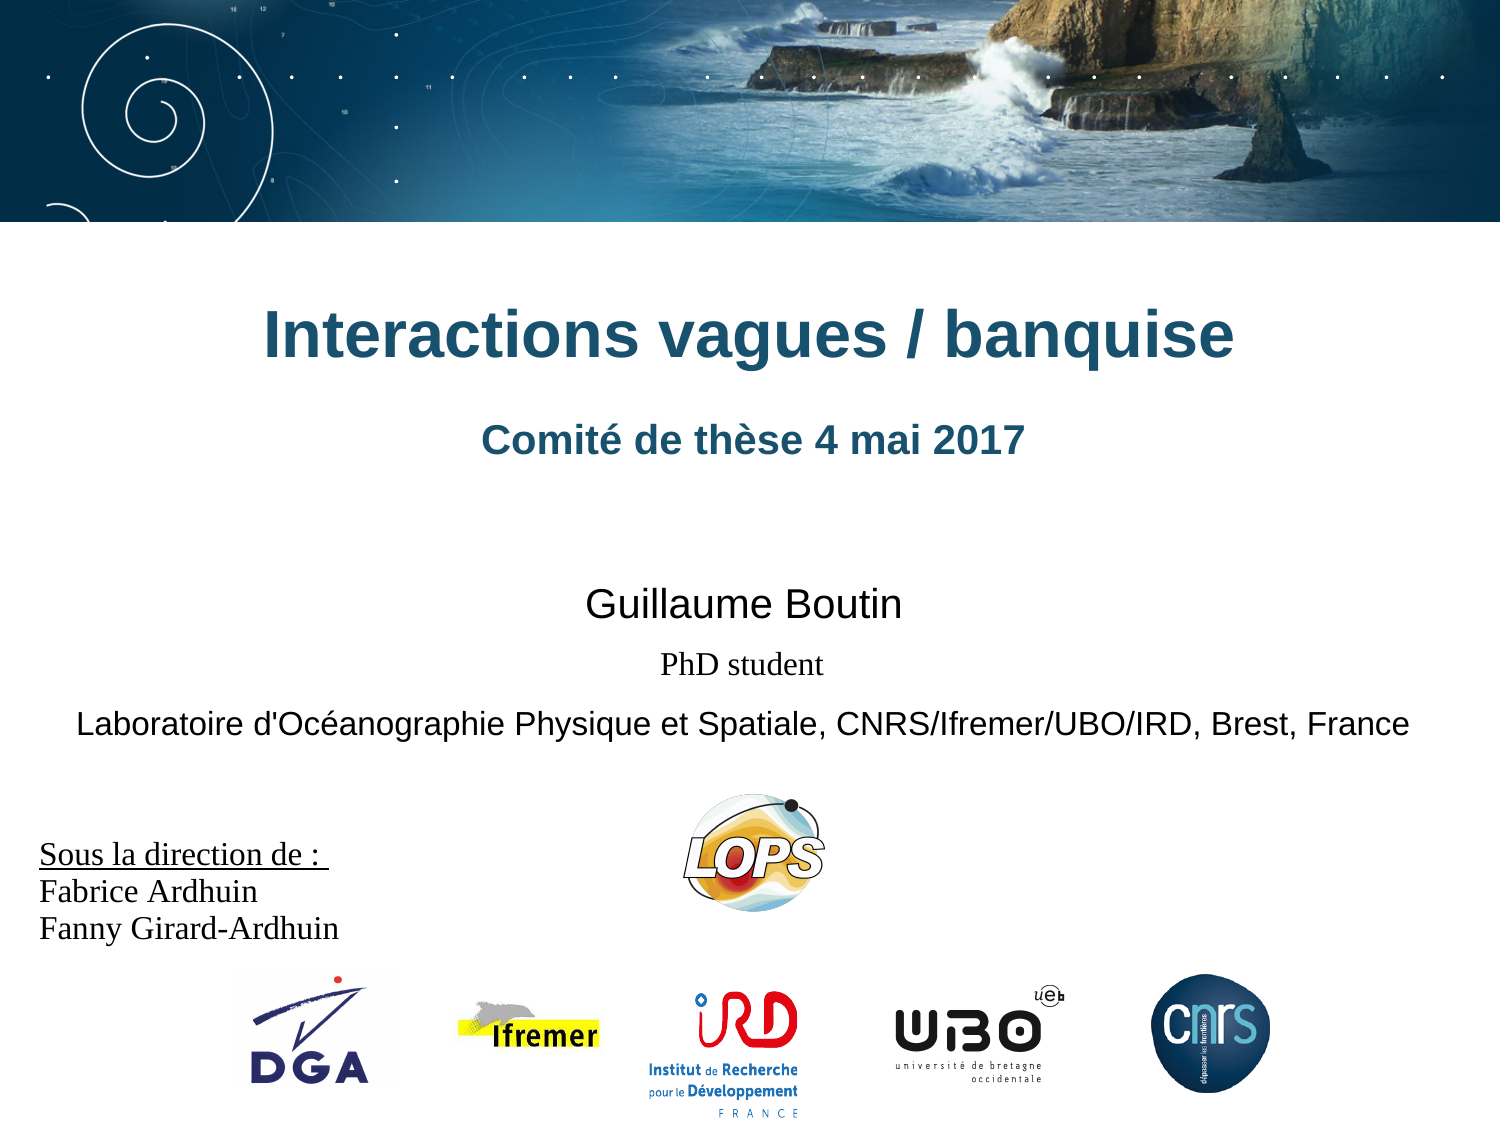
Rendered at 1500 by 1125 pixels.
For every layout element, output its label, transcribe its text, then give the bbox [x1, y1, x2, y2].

picture [649, 991, 798, 1118]
text_box Sous la direction de : Fabrice Ardhuin Fanny Girard-Ardhuin [39, 835, 511, 948]
picture [442, 947, 612, 1125]
picture [236, 969, 395, 1088]
picture [885, 974, 1075, 1093]
text_box Comité de thèse 4 mai 2017 [325, 416, 1182, 464]
text_box Interactions vagues / banquise [0, 222, 1500, 464]
picture [1151, 974, 1270, 1093]
text_box Guillaume Boutin Laboratoire d'Océanographie Physique et Spatiale, CNRS/Ifremer/UBO/IRD, Brest, France [0, 495, 1495, 805]
text_box PhD student [660, 645, 843, 683]
picture [0, 0, 1500, 222]
picture [679, 790, 827, 916]
